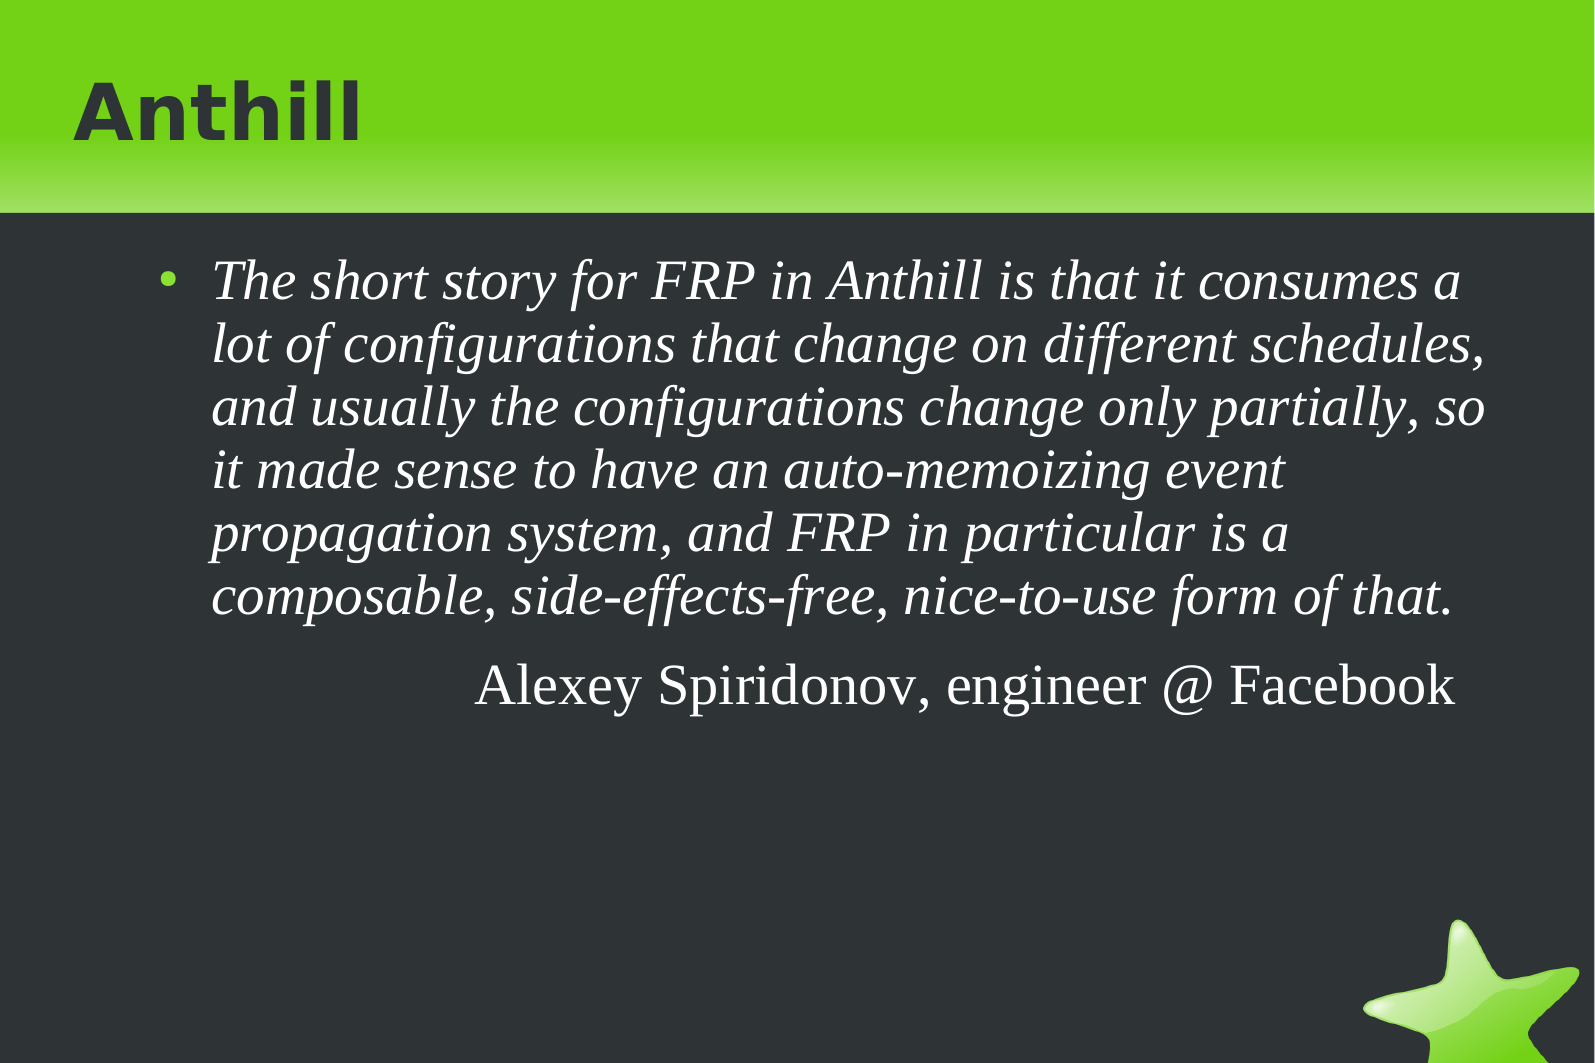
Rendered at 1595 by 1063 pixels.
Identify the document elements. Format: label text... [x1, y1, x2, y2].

picture [0, 0, 1595, 1063]
title Anthill [74, 25, 1510, 203]
list The short story for FRP in Anthill is that it consumes a lot of configurations that change on different schedules, and usually the configurations change only partially, so it made sense to have an auto-memoizing event propagation system, and FRP in particular is a composable, side-effects-free, nice-to-use form of that. Alexey Spiridonov, engineer @ Facebook [79, 248, 1515, 951]
